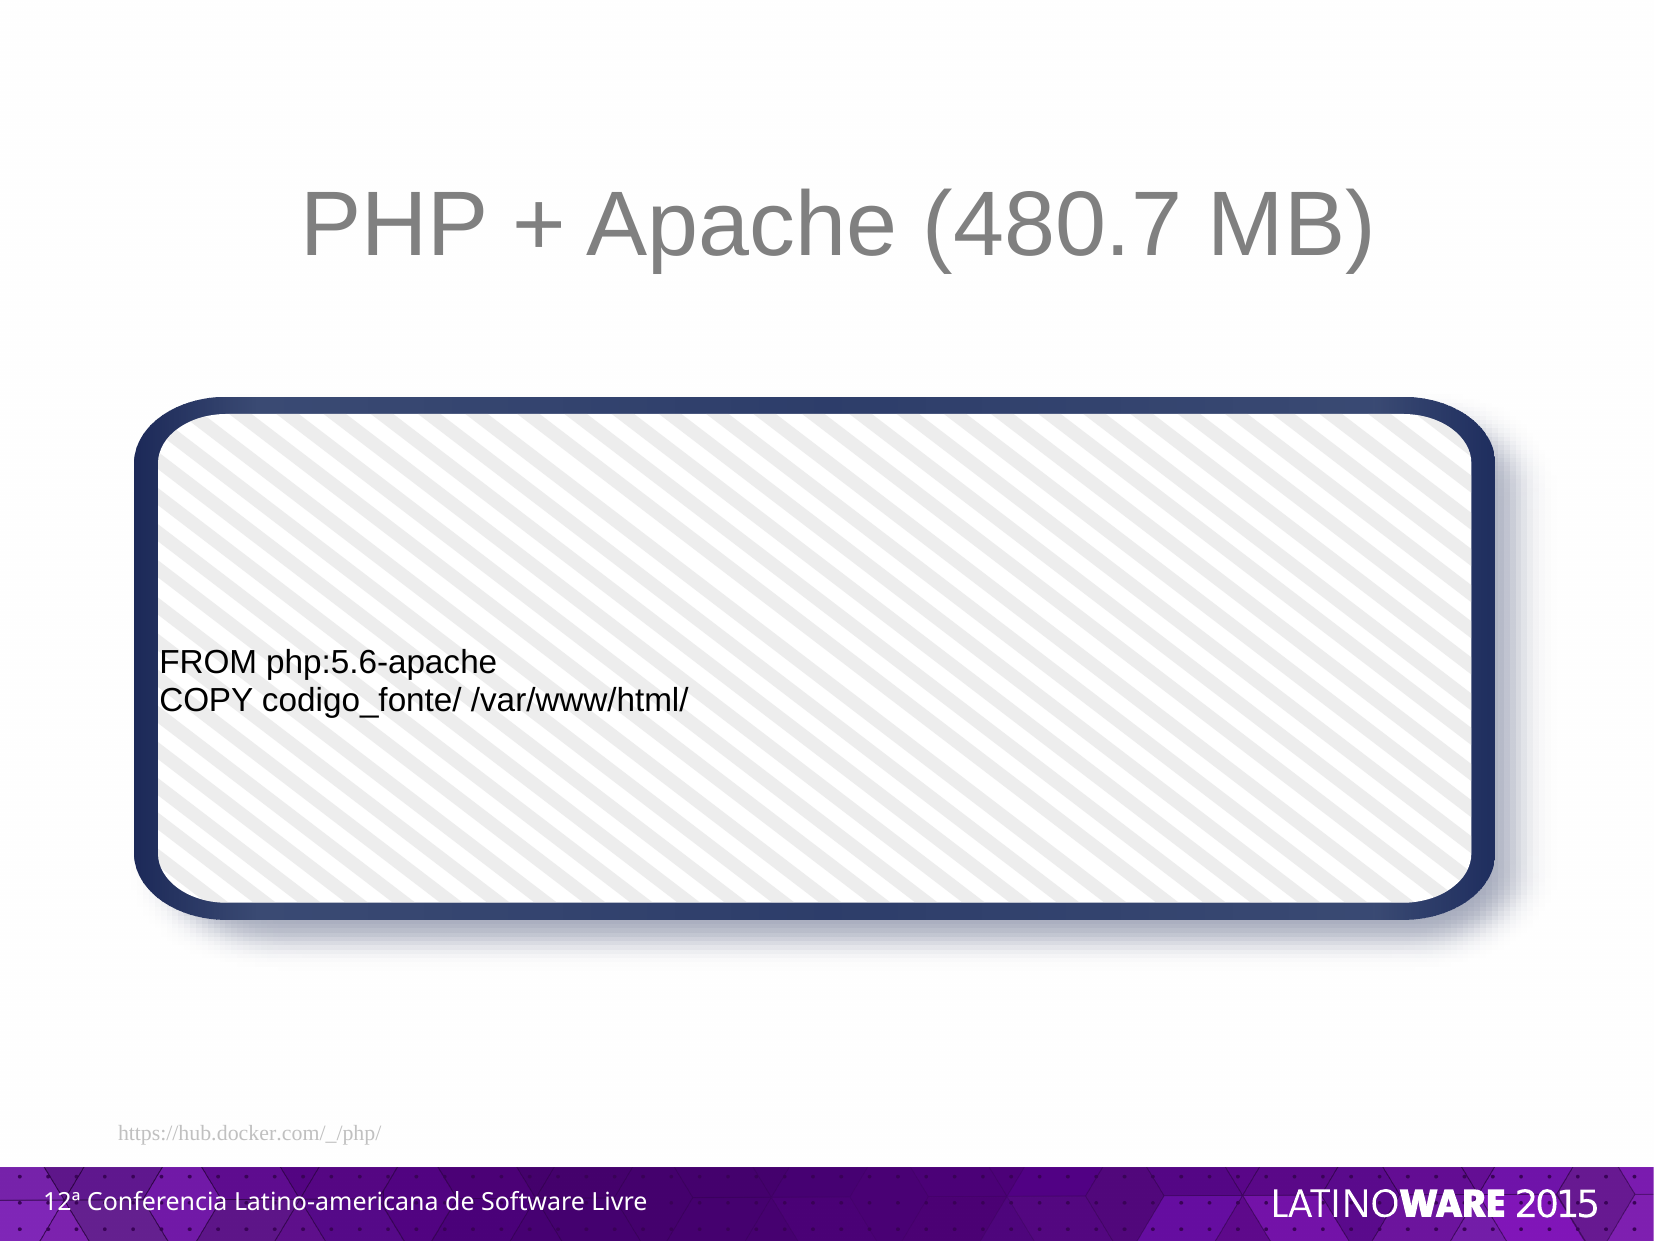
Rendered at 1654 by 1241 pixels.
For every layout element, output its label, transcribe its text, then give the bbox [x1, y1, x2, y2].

text_box 12ª Conferencia Latino-americana de Software Livre [28, 1176, 1127, 1234]
text_box https://hub.docker.com/_/php/ [118, 1062, 1536, 1146]
text_box PHP + Apache (480.7 MB) [129, 165, 1548, 330]
picture [0, 0, 1654, 1241]
